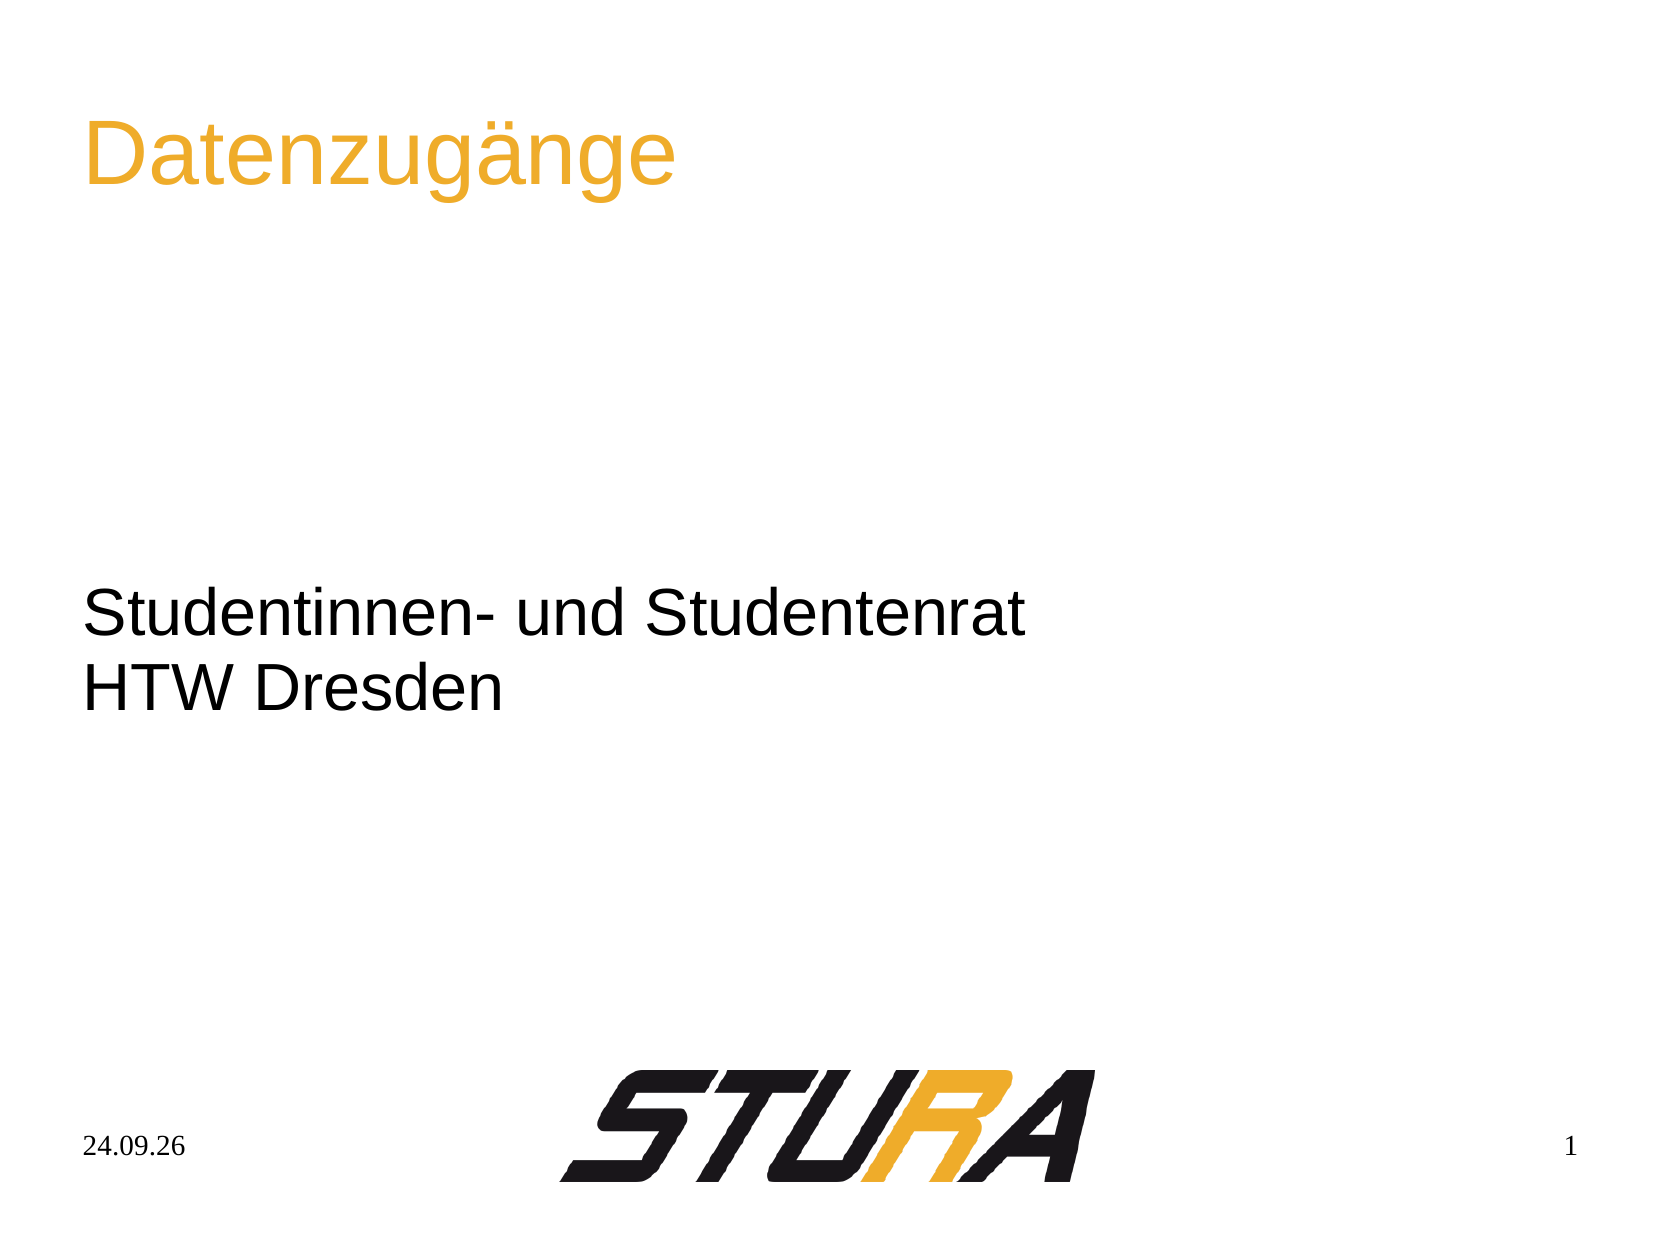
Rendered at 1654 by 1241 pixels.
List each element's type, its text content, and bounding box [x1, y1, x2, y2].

subtitle Studentinnen- und Studentenrat HTW Dresden [82, 290, 1571, 1010]
picture [559, 1070, 1095, 1182]
title Datenzugänge [82, 49, 1571, 257]
